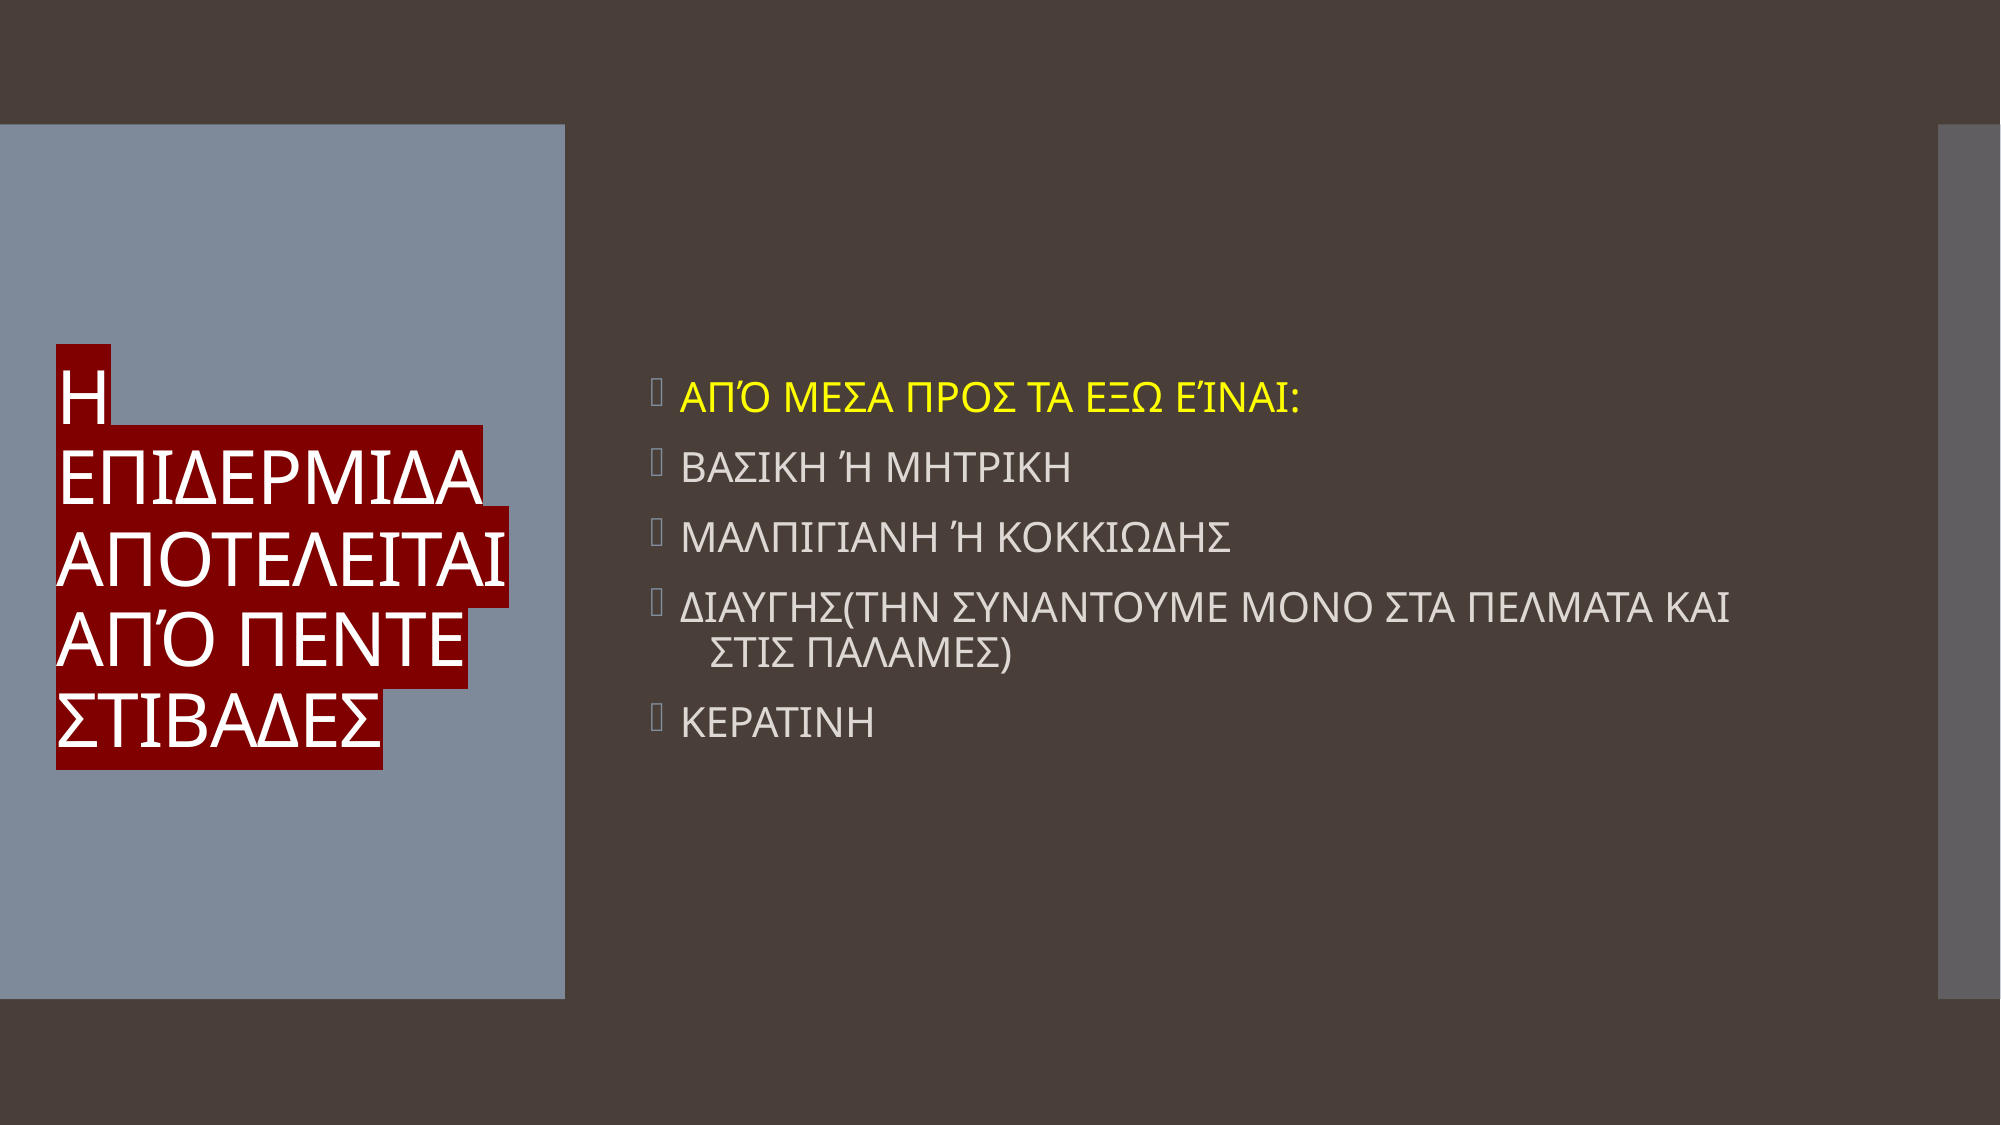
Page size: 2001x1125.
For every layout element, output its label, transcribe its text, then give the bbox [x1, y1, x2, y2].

title Η ΕΠΙΔΕΡΜΙΔΑ ΑΠΟΤΕΛΕΙΤΑΙ ΑΠΌ ΠΕΝΤΕ ΣΤΙΒΑΔΕΣ [41, 184, 526, 940]
list ΑΠΌ ΜΕΣΑ ΠΡΟΣ ΤΑ ΕΞΩ ΕΊΝΑΙ: ΒΑΣΙΚΗ Ή ΜΗΤΡΙΚΗ ΜΑΛΠΙΓΙΑΝΗ Ή ΚΟΚΚΙΩΔΗΣ ΔΙΑΥΓΗΣ(ΤΗΝ ΣΥΝΑΝΤΟΥΜΕ ΜΟΝΟ ΣΤΑ ΠΕΛΜΑΤΑ ΚΑΙ ΣΤΙΣ ΠΑΛΑΜΕΣ) ΚΕΡΑΤΙΝΗ [634, 141, 1835, 982]
